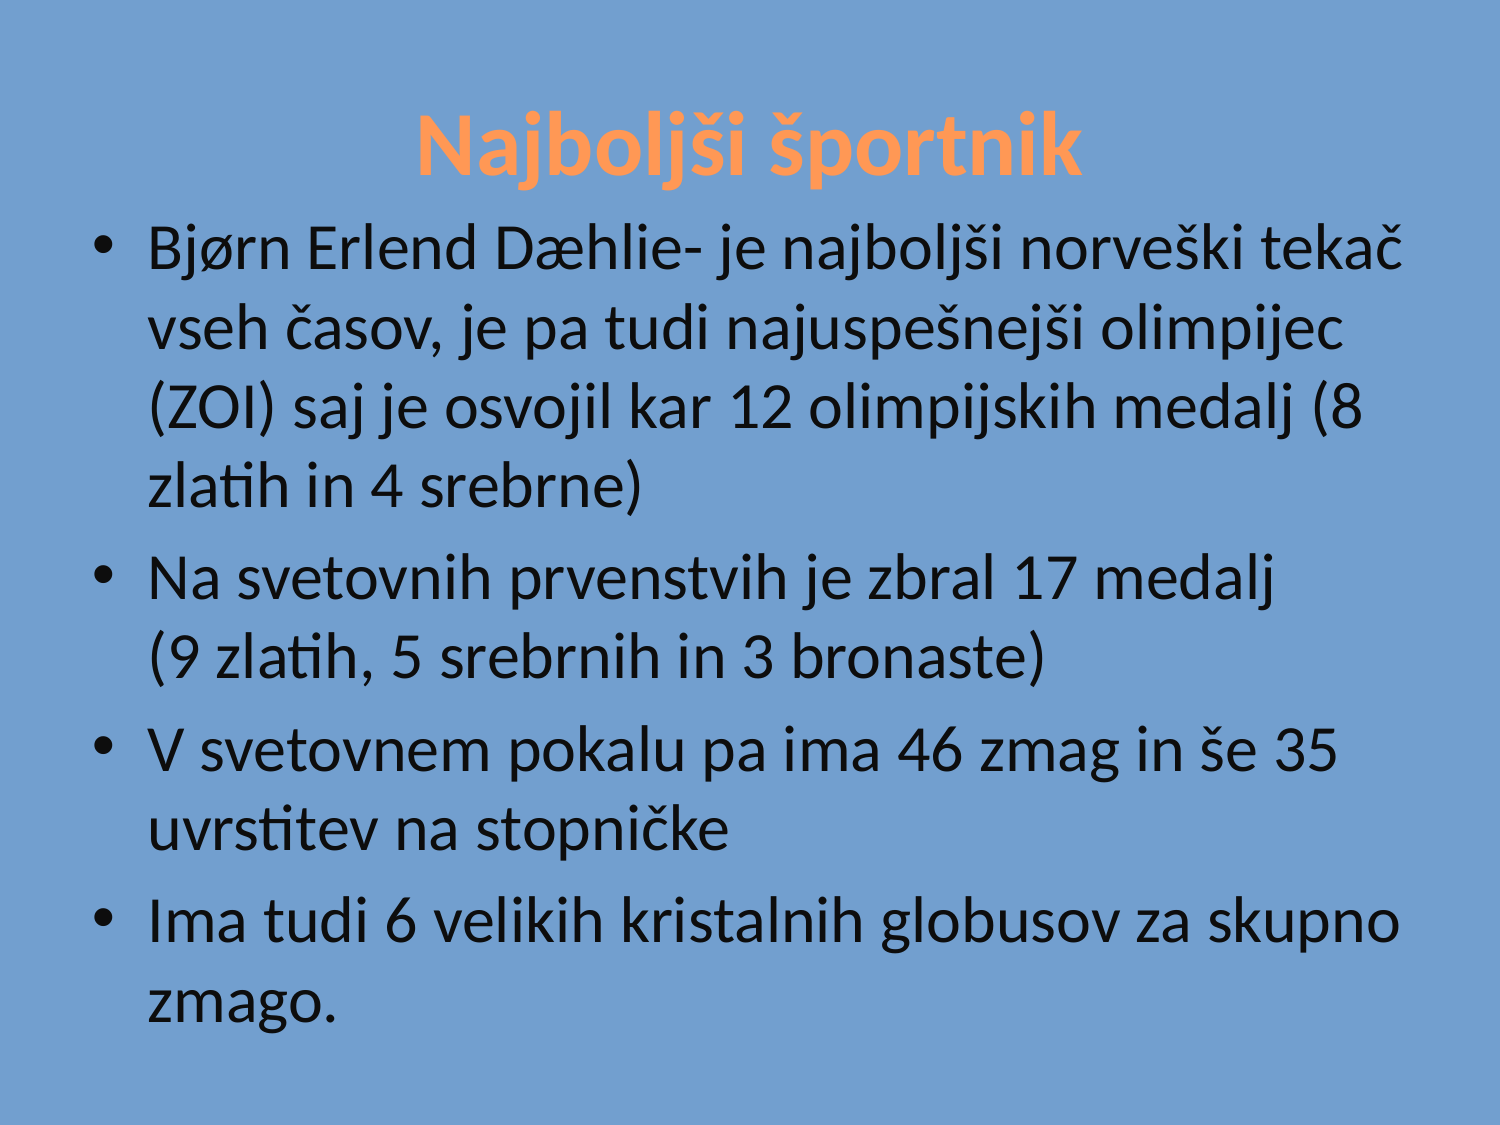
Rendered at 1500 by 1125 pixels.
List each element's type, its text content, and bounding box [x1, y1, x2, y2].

title Najboljši športnik [75, 45, 1425, 233]
list Bjørn Erlend Dæhlie- je najboljši norveški tekač vseh časov, je pa tudi najuspešnejši olimpijec (ZOI) saj je osvojil kar 12 olimpijskih medalj (8 zlatih in 4 srebrne) Na svetovnih prvenstvih je zbral 17 medalj (9 zlatih, 5 srebrnih in 3 bronaste) V svetovnem pokalu pa ima 46 zmag in še 35 uvrstitev na stopničke Ima tudi 6 velikih kristalnih globusov za skupno zmago. [76, 196, 1427, 1047]
